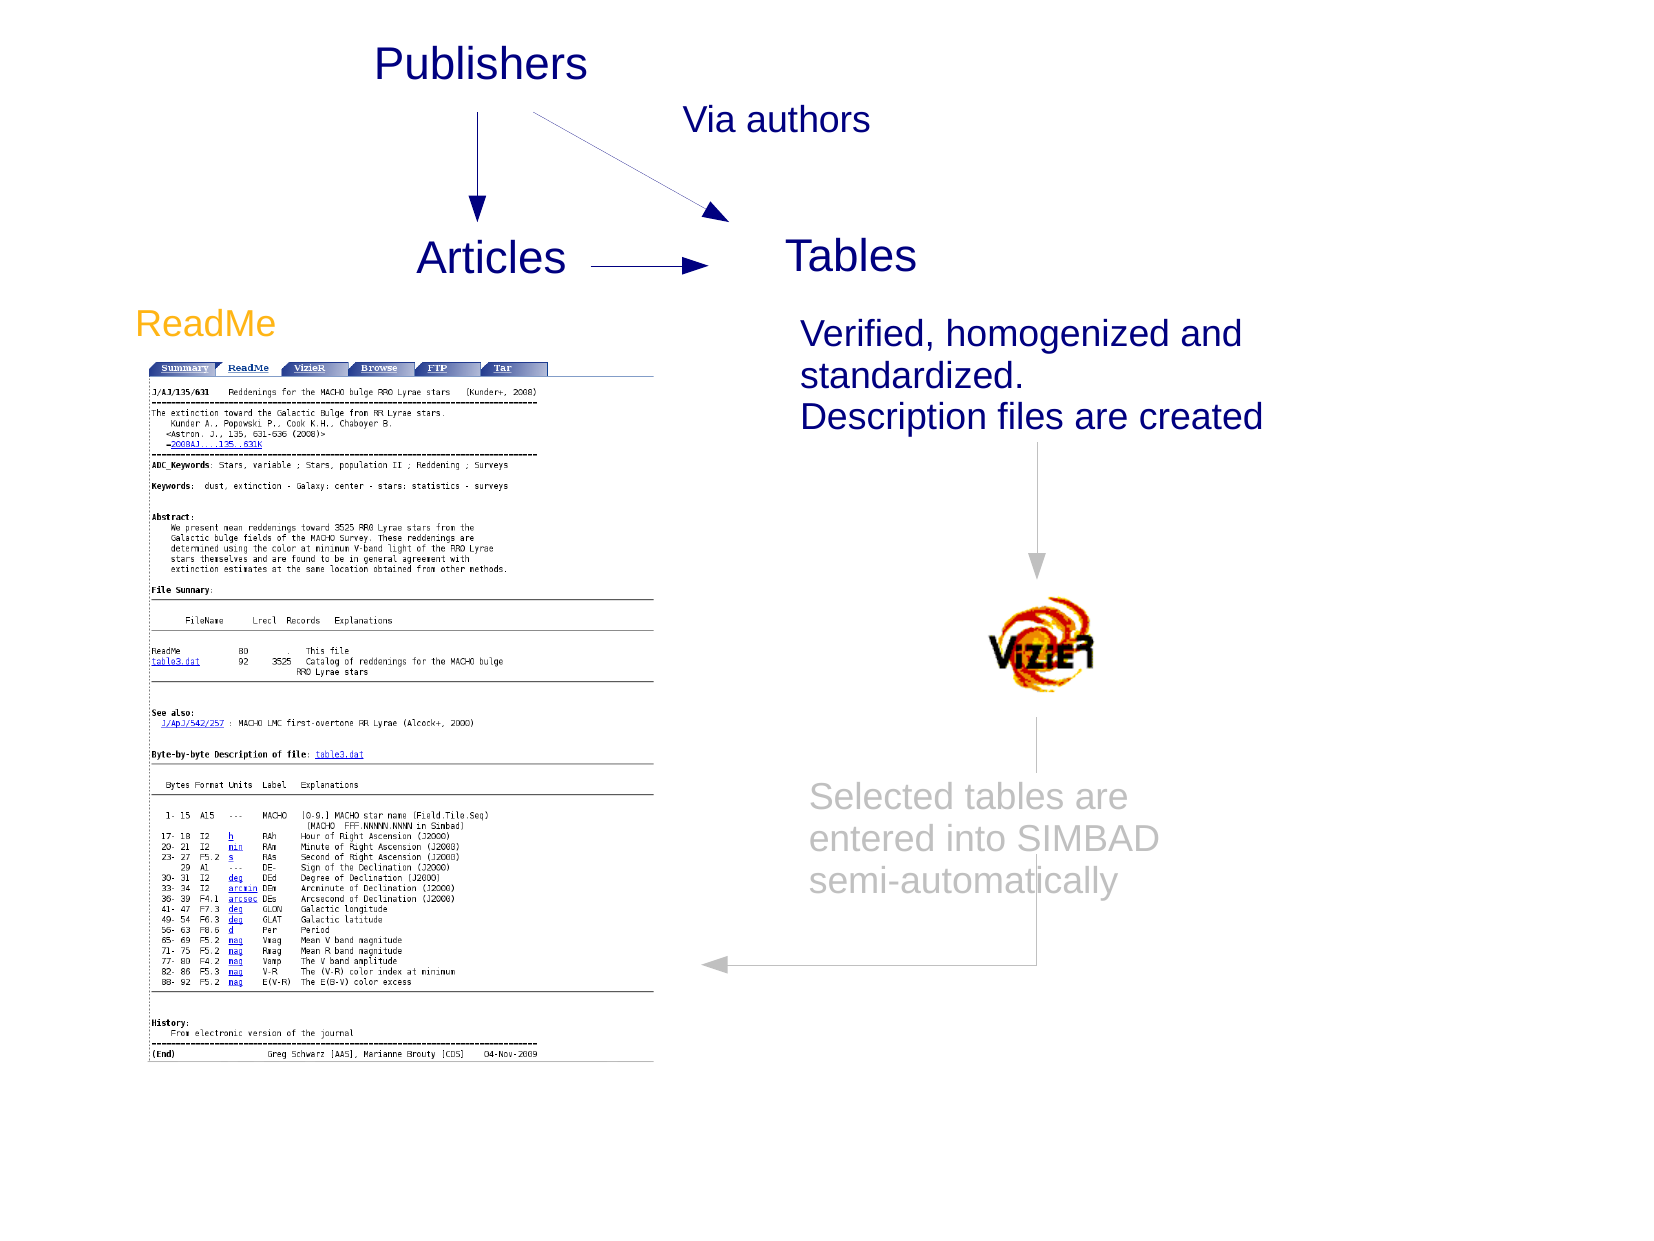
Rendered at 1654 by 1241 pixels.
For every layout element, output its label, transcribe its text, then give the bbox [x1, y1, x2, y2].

text_box Selected tables are entered into SIMBAD semi-automatically [794, 767, 1270, 909]
text_box ReadMe [120, 295, 292, 353]
text_box Via authors [667, 90, 886, 148]
text_box Publishers [359, 30, 629, 97]
text_box Verified, homogenized and standardized. Description files are created [785, 304, 1373, 446]
picture [147, 354, 654, 1063]
text_box Tables [770, 222, 933, 289]
picture [985, 594, 1101, 697]
text_box Articles [401, 224, 582, 291]
